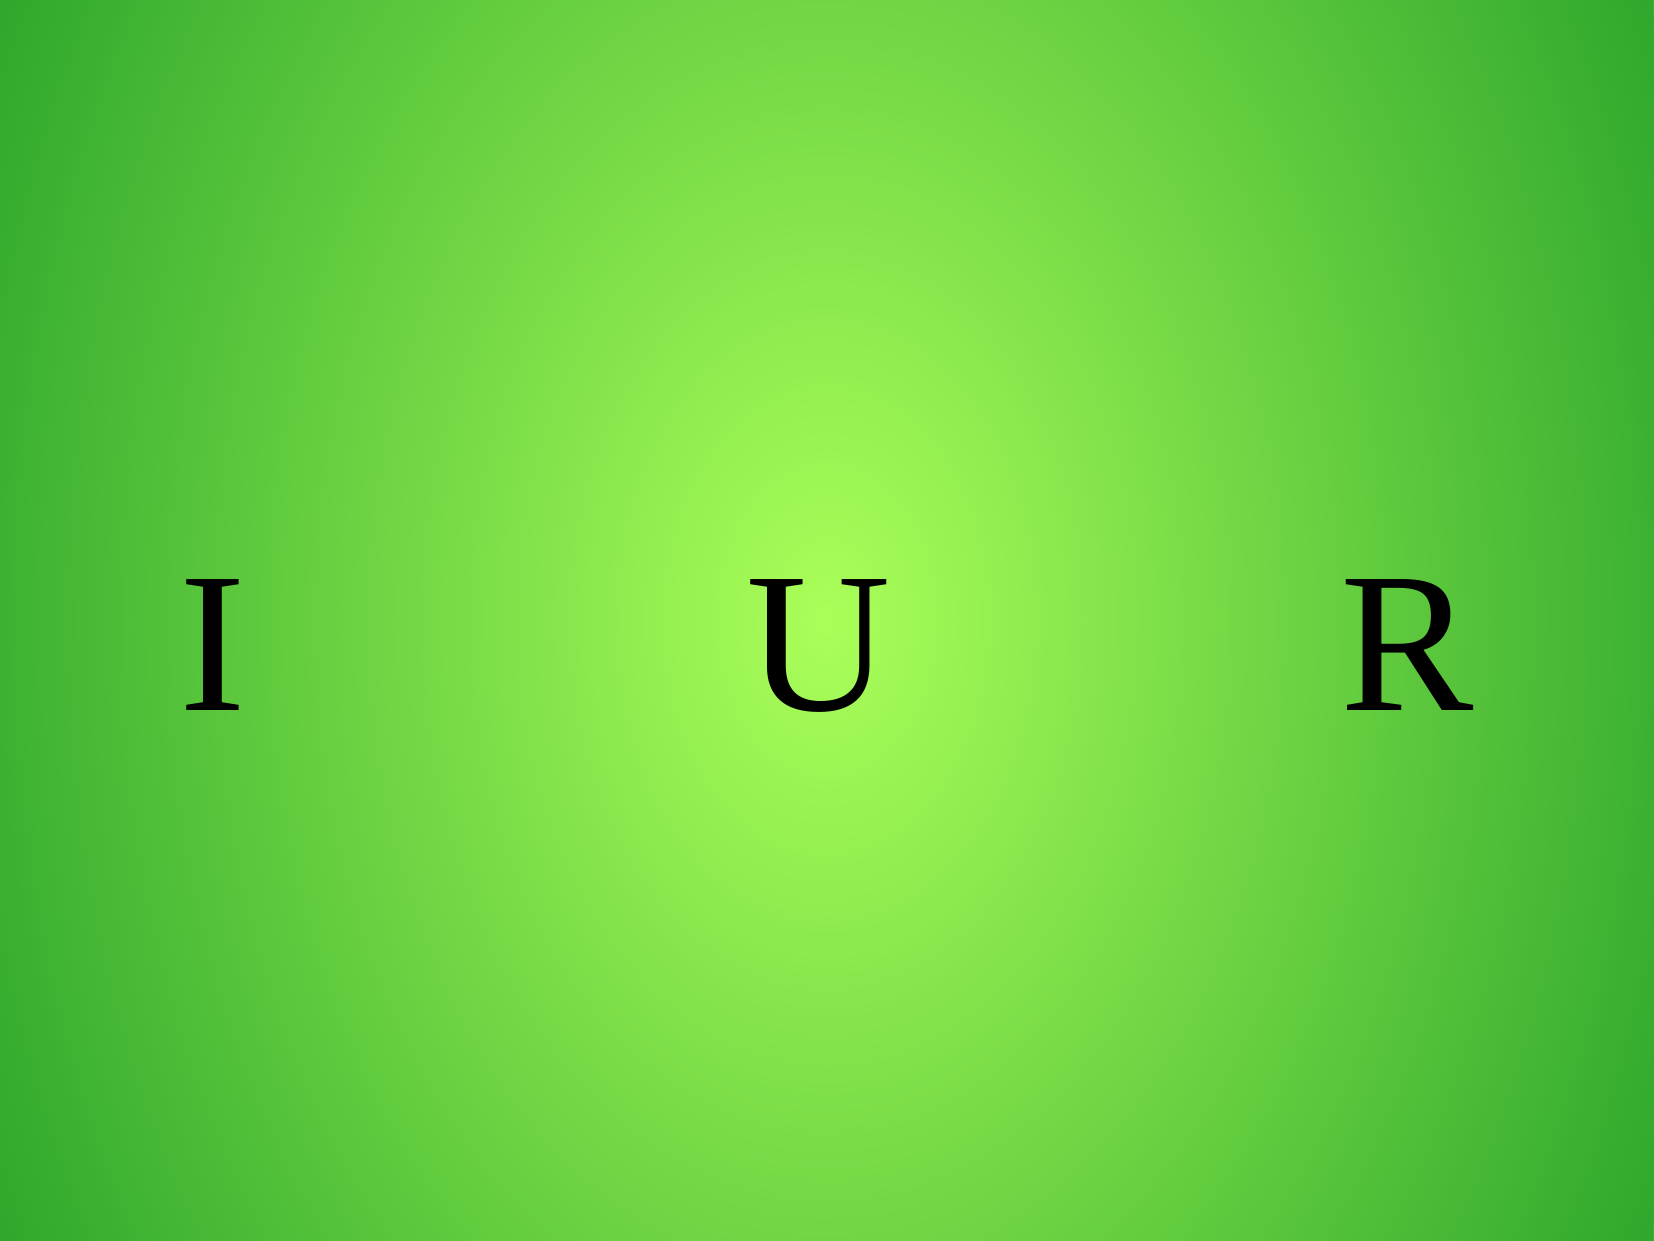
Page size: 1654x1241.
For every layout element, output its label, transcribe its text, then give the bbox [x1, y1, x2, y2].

subtitle I U R [82, 283, 1571, 1003]
